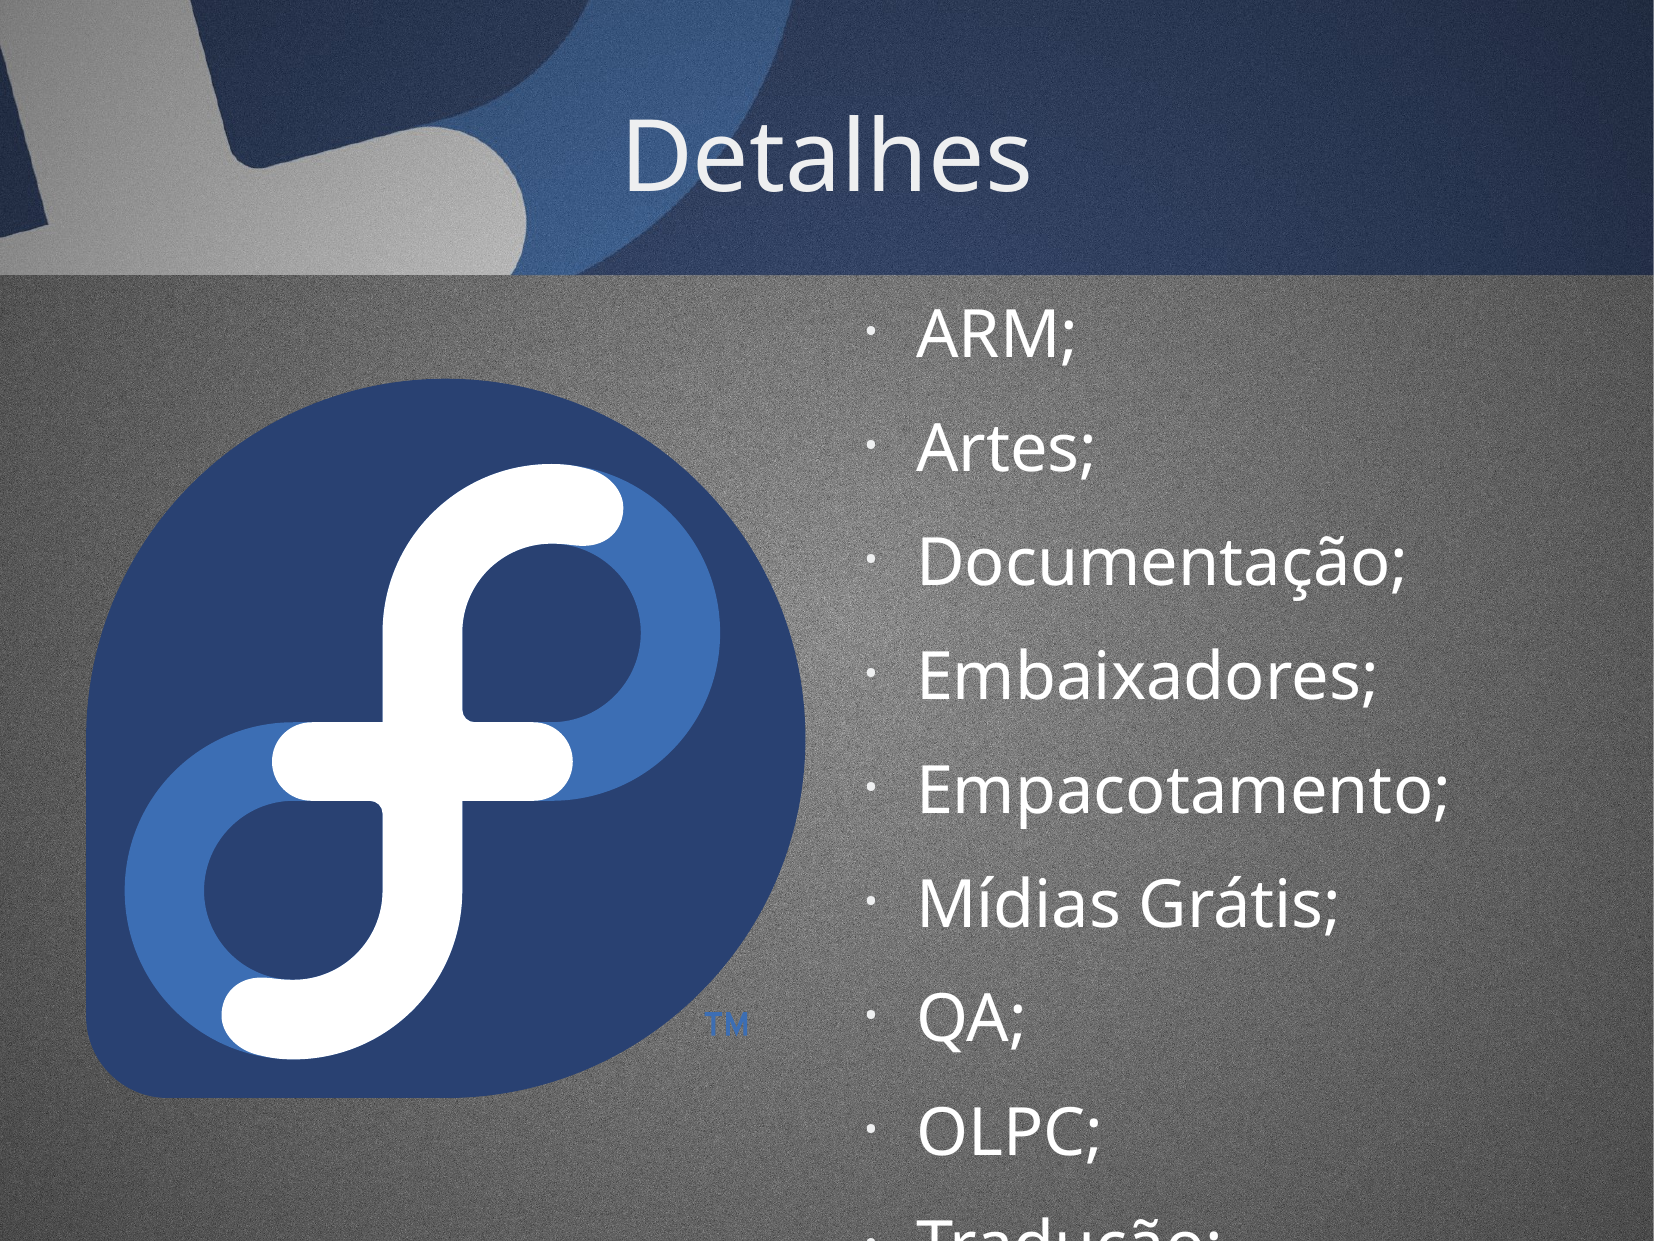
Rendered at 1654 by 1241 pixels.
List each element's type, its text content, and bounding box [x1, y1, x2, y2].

picture [1025, 1236, 1041, 1241]
title Detalhes [82, 49, 1571, 257]
picture [1177, 1237, 1193, 1241]
list ARM; Artes; Documentação; Embaixadores; Empacotamento; Mídias Grátis; QA; OLPC; Tradução; Website. [845, 290, 1572, 1194]
picture [0, 0, 1654, 1241]
